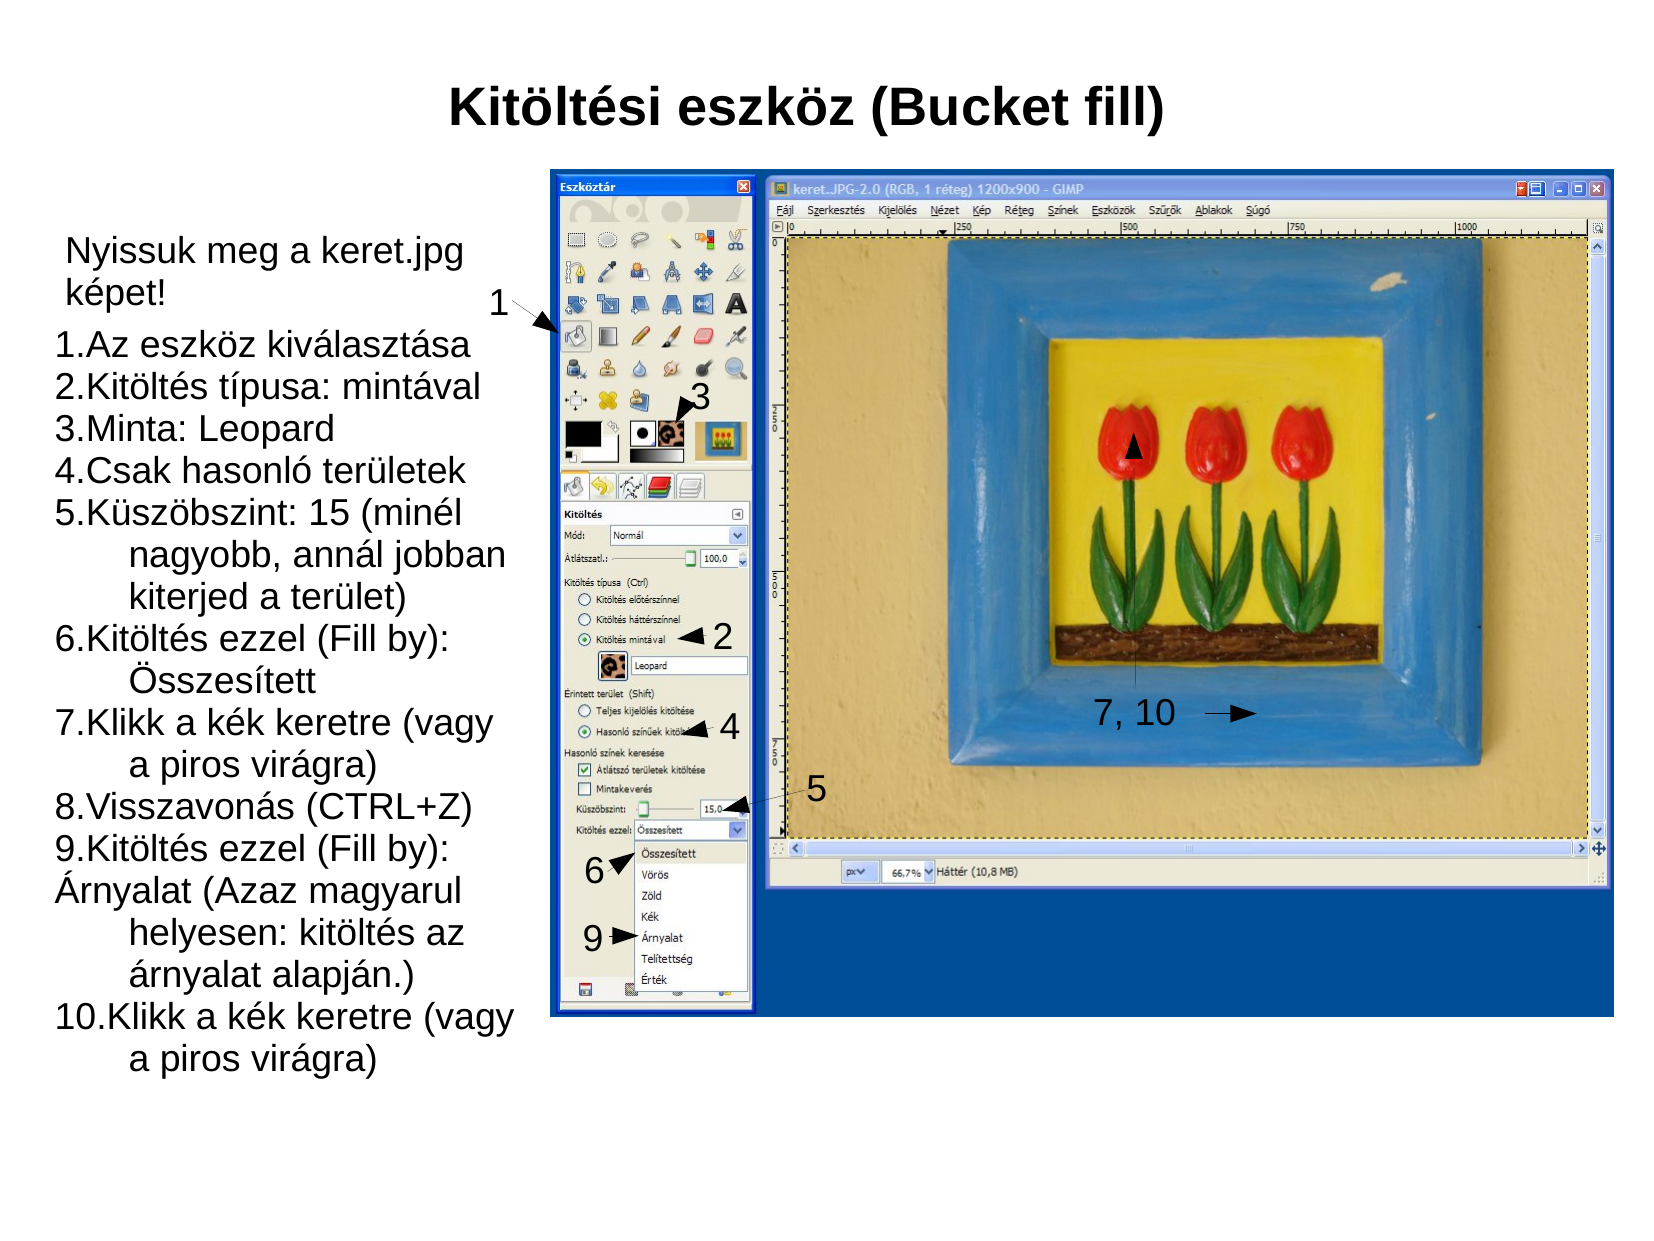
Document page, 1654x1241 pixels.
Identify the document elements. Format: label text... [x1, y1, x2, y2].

text_box 7, 10 [1078, 684, 1192, 741]
text_box Nyissuk meg a keret.jpg képet! [50, 222, 479, 322]
text_box 1 [473, 274, 525, 332]
picture [550, 169, 1614, 1017]
text_box 5 [791, 760, 843, 818]
text_box Kitöltési eszköz (Bucket fill) [433, 69, 1182, 147]
text_box 2 [697, 607, 749, 665]
text_box 9 [567, 909, 619, 967]
text_box Az eszköz kiválasztása Kitöltés típusa: mintával Minta: Leopard Csak hasonló területek Küszöbszint: 15 (minél nagyobb, annál jobban kiterjed a terület) Kitöltés ezzel (Fill by): Összesített Klikk a kék keretre (vagy a piros virágra) Visszavonás (CTRL+Z) Kitöltés ezzel (Fill by): Árnyalat (Azaz magyarul helyesen: kitöltés az árnyalat alapján.) Klikk a kék keretre (vagy a piros virágra) [39, 316, 530, 1088]
text_box 4 [704, 697, 749, 755]
text_box 3 [675, 368, 726, 429]
text_box 6 [569, 842, 620, 899]
